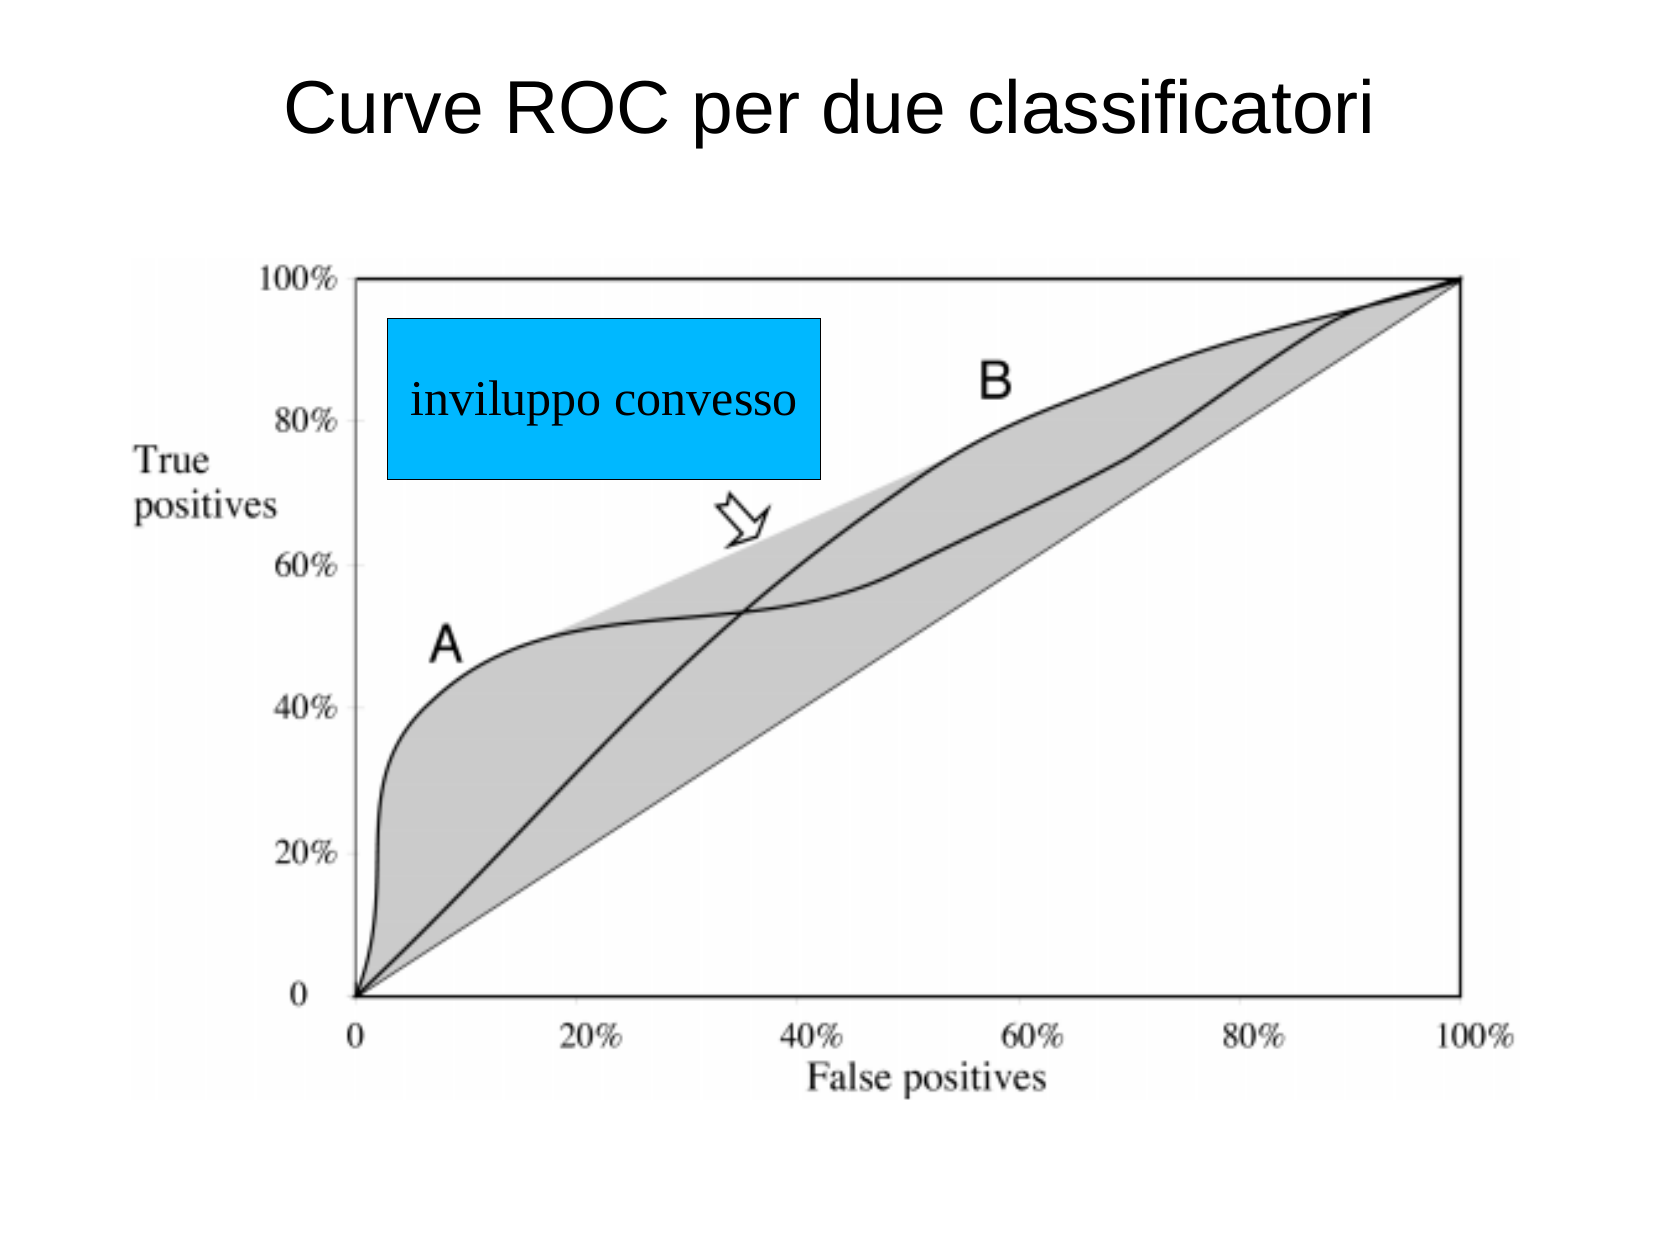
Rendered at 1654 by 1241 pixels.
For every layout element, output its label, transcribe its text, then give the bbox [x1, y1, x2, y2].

picture [98, 258, 1544, 1115]
title Curve ROC per due classificatori [52, 42, 1608, 173]
text_box inviluppo convesso [387, 318, 821, 480]
